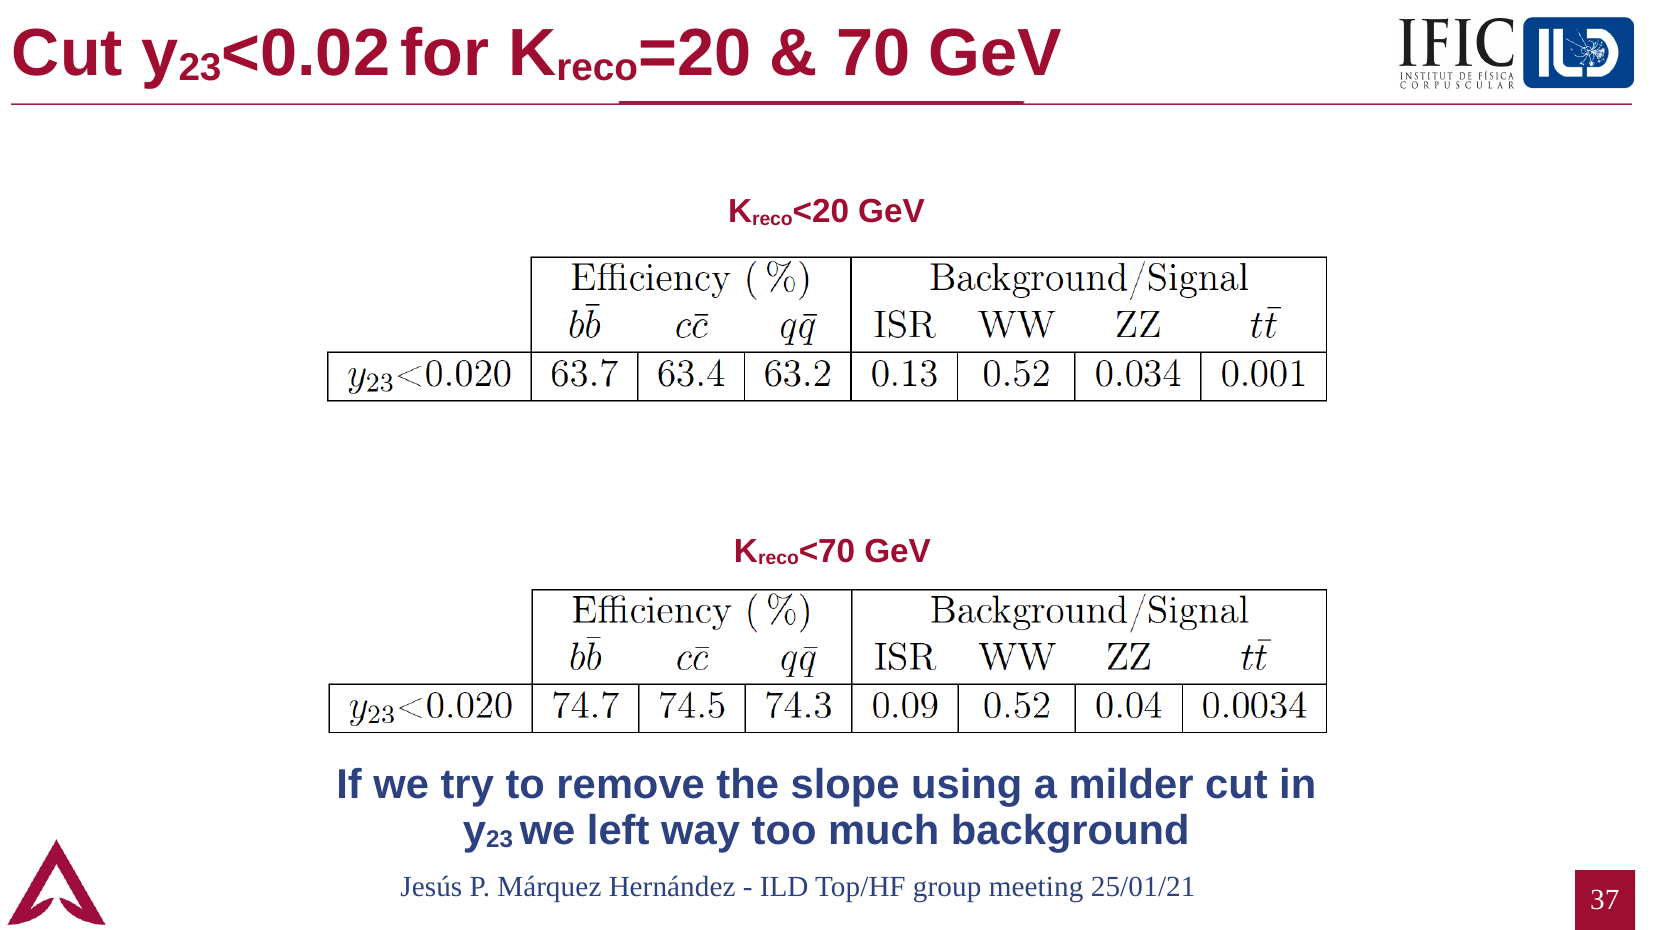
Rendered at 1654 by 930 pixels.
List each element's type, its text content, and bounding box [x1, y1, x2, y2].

text_box Kreco<70 GeV [660, 525, 1006, 580]
picture [11, 101, 1632, 105]
picture [324, 586, 1329, 736]
picture [324, 254, 1329, 404]
title Cut y23<0.02 for Kreco=20 & 70 GeV [11, 14, 1500, 102]
picture [1522, 14, 1635, 90]
picture [7, 839, 106, 925]
picture [1500, 16, 1517, 92]
text_box Kreco<20 GeV [653, 185, 999, 241]
text_box If we try to remove the slope using a milder cut in y23 we left way too much background [316, 750, 1337, 911]
